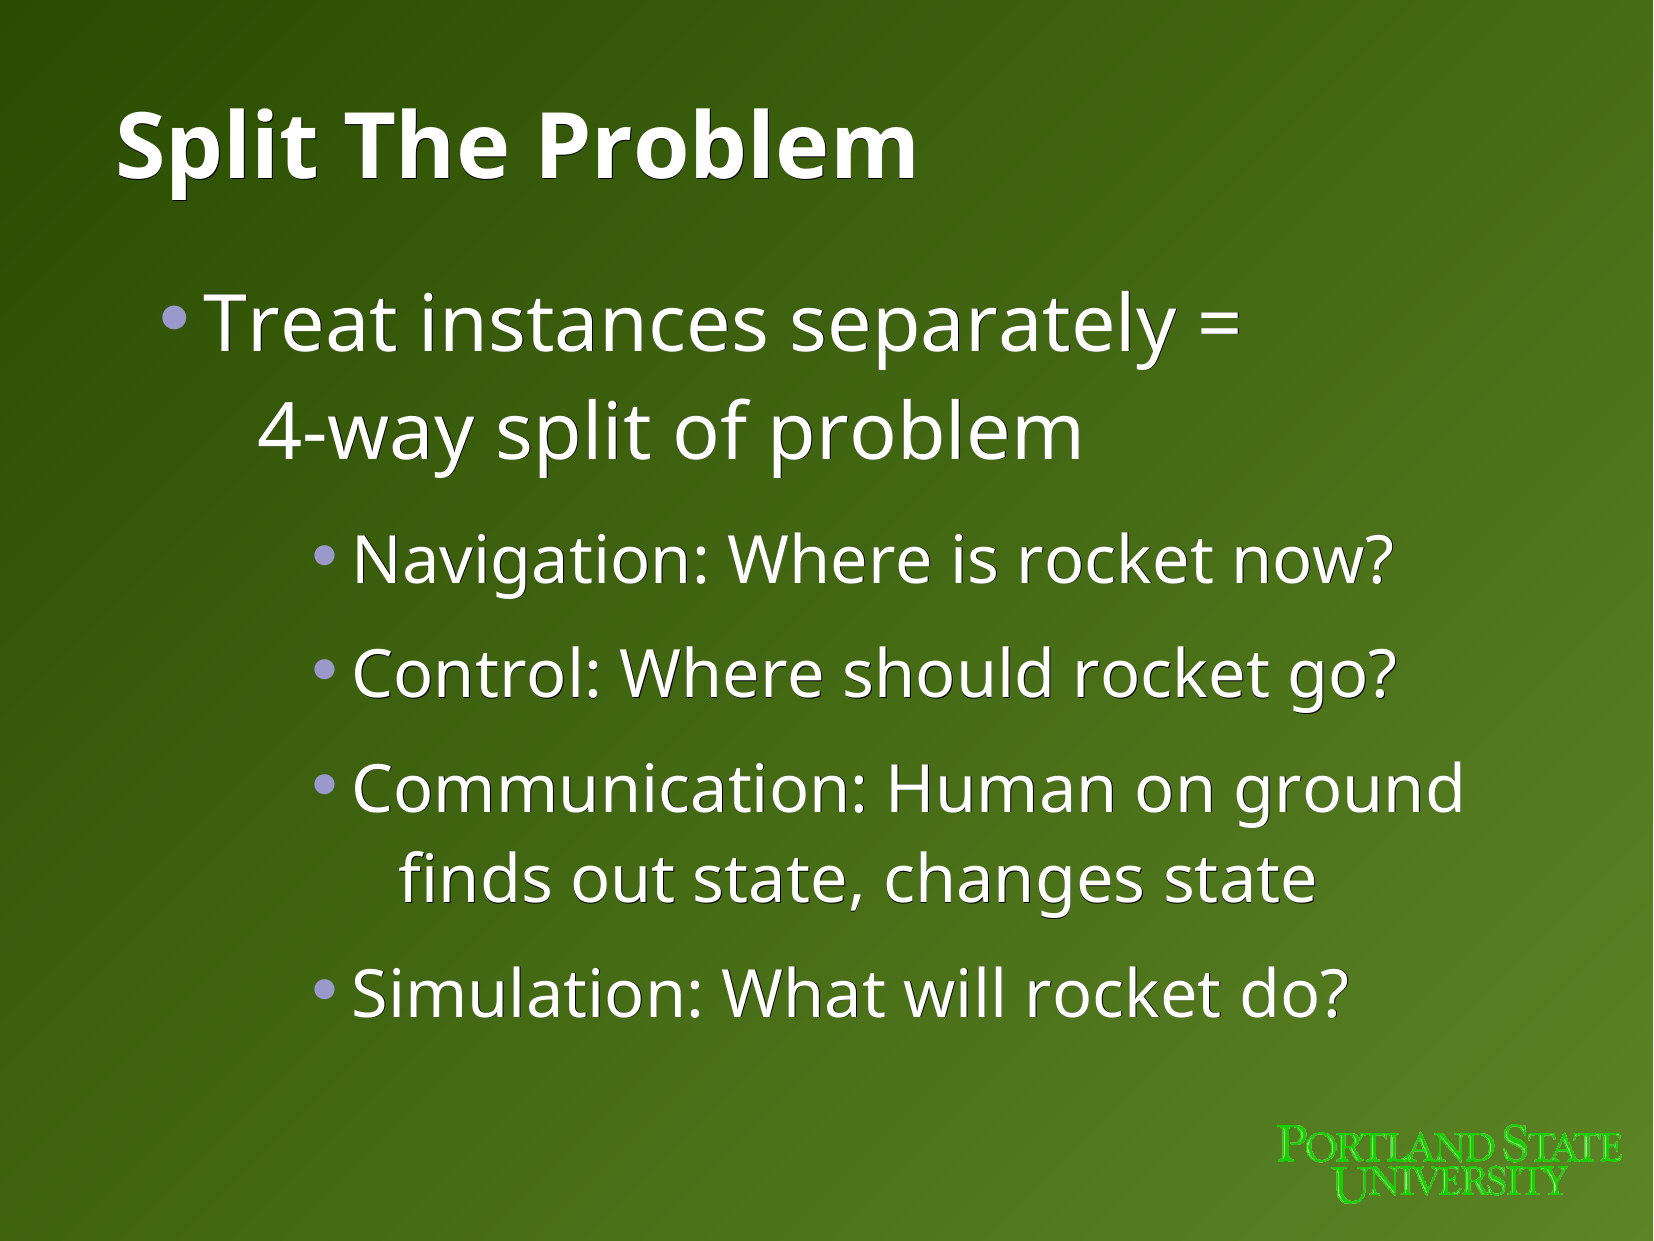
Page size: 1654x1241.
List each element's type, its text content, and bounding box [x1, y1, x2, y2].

title Split The Problem [115, 86, 1527, 200]
picture [1277, 1124, 1622, 1204]
list Treat instances separately = 4-way split of problem Navigation: Where is rocket now? Control: Where should rocket go? Communication: Human on ground finds out state, changes state Simulation: What will rocket do? [115, 266, 1527, 1049]
